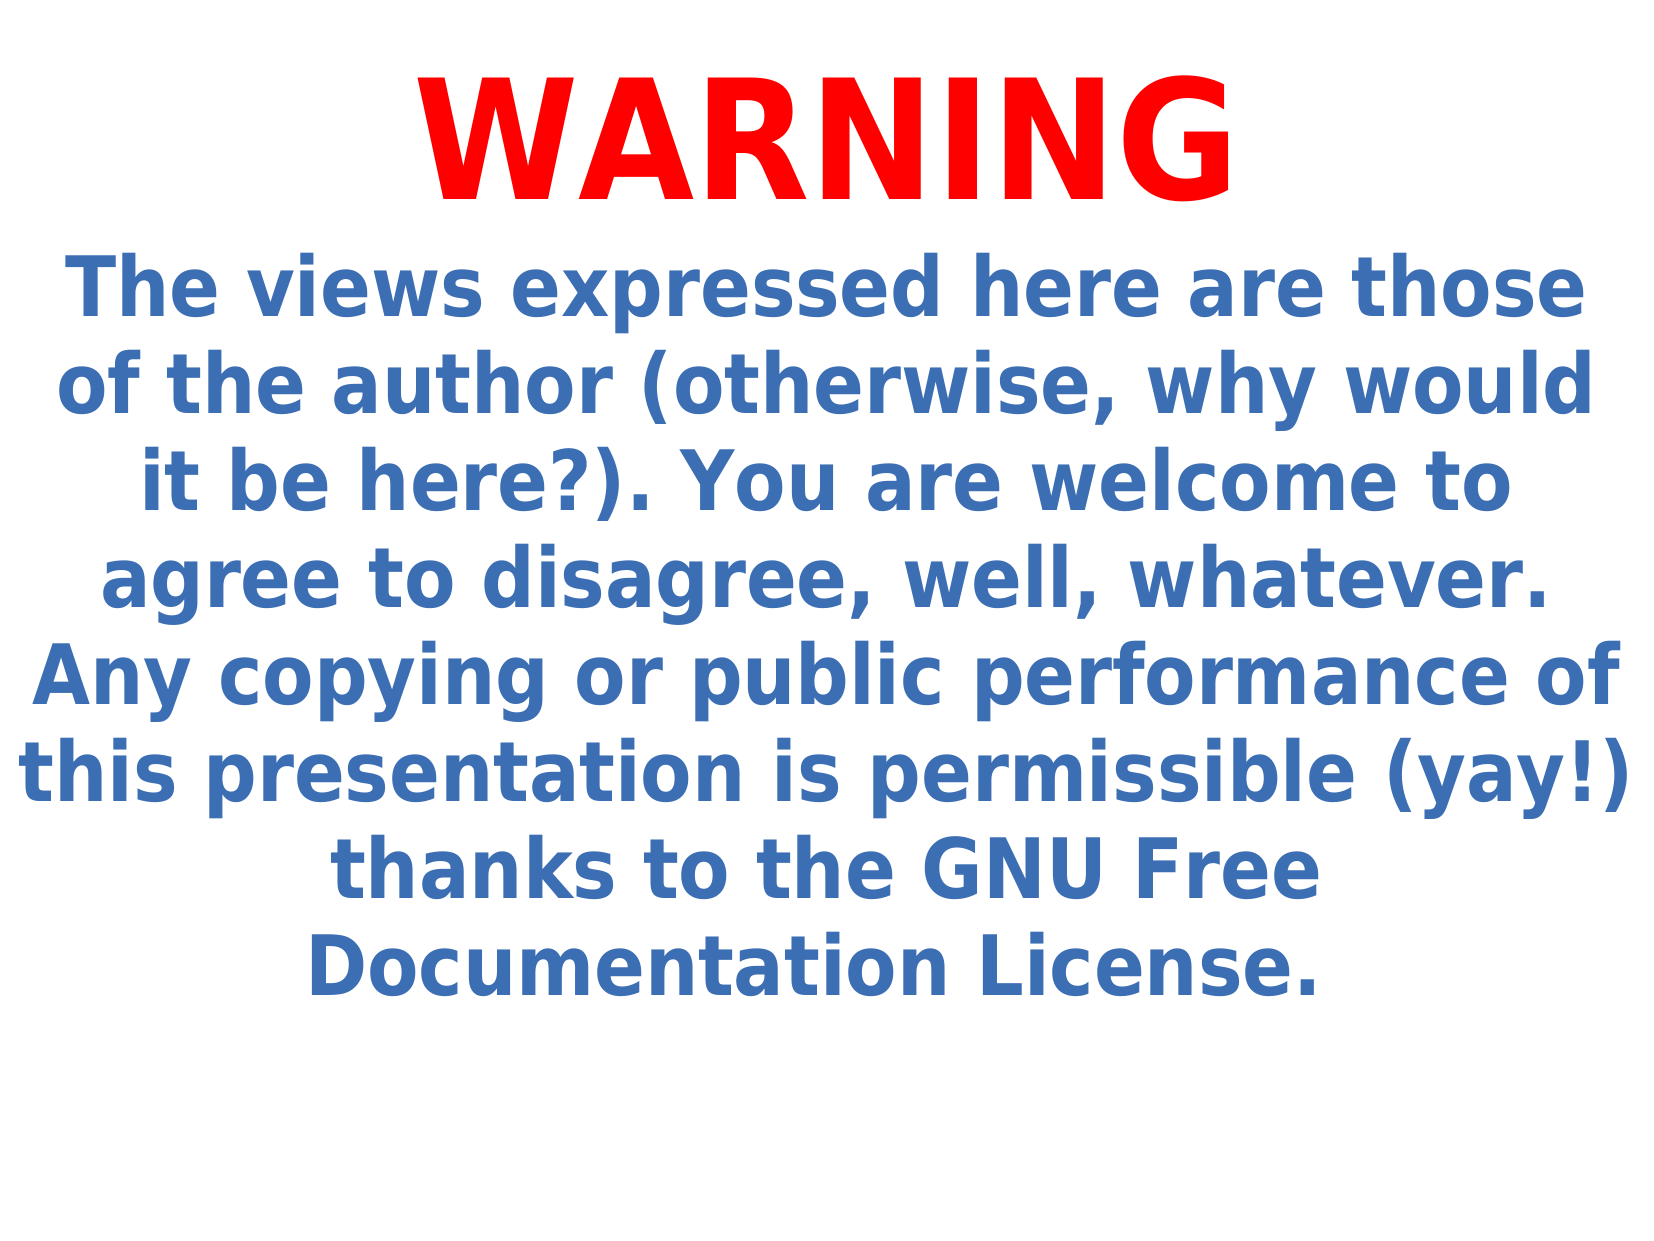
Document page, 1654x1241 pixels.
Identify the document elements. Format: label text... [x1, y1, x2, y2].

text_box WARNING The views expressed here are those of the author (otherwise, why would it be here?). You are welcome to agree to disagree, well, whatever. Any copying or public performance of this presentation is permissible (yay!) thanks to the GNU Free Documentation License. [0, 37, 1654, 1146]
